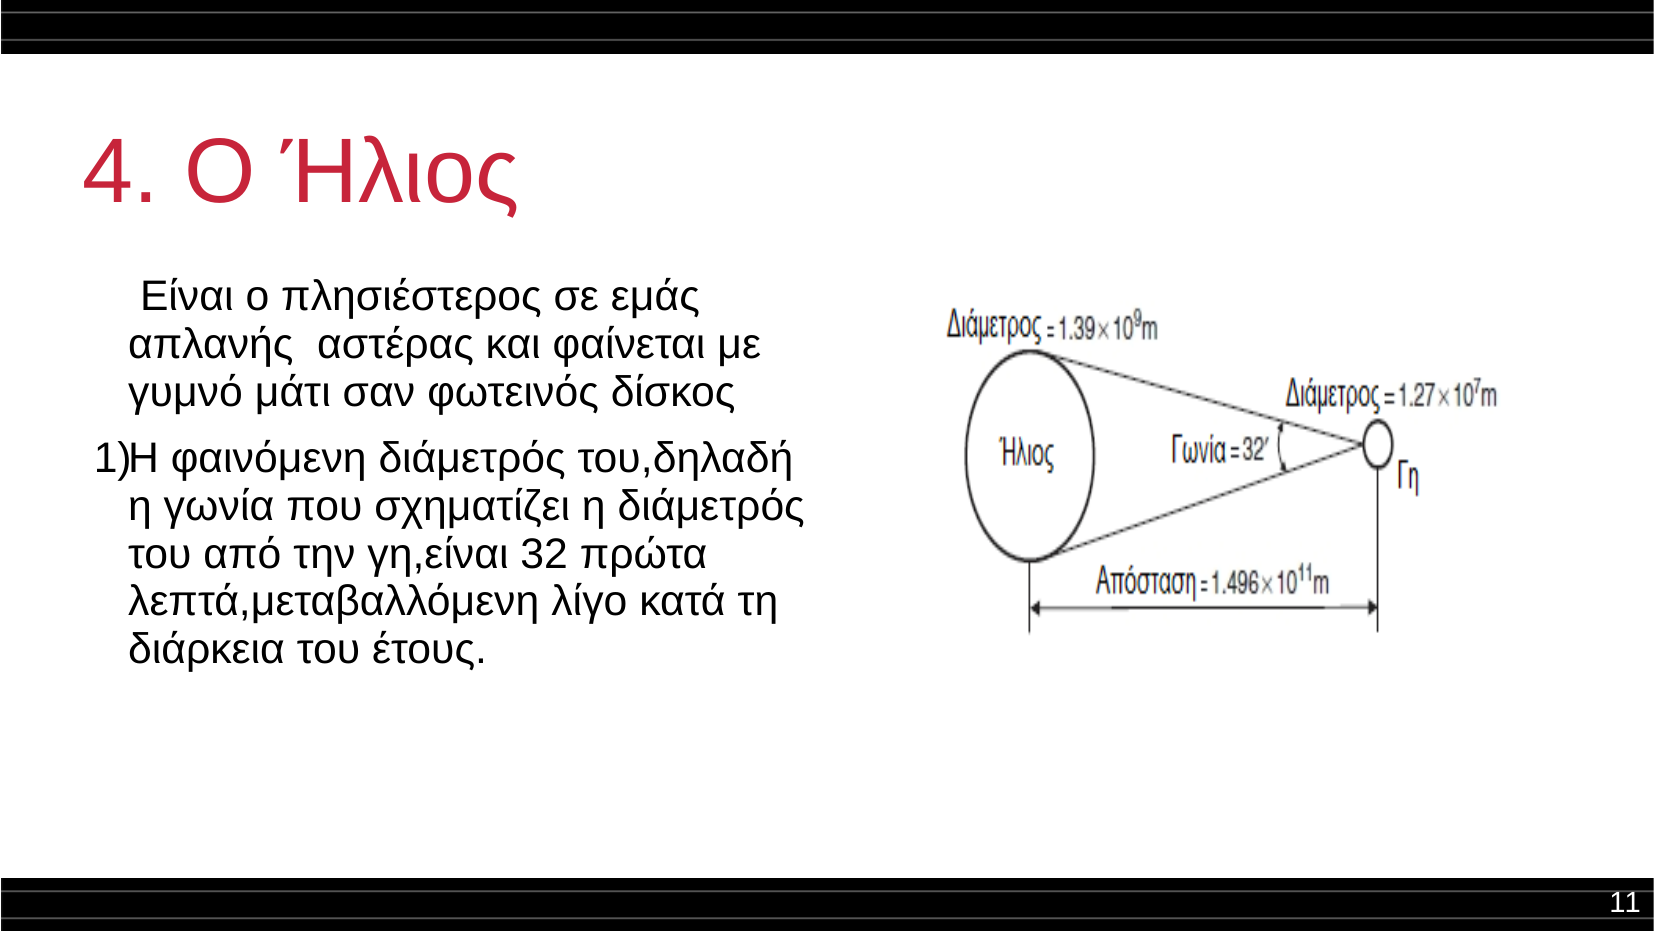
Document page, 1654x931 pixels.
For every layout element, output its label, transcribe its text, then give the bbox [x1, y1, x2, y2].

picture [941, 299, 1501, 638]
title 4. O Ήλιος [82, 92, 1571, 249]
picture [1, 0, 1654, 54]
list Είναι ο πλησιέστερος σε εμάς απλανής αστέρας και φαίνεται με γυμνό μάτι σαν φωτεινός δίσκος Η φαινόμενη διάμετρός του,δηλαδή η γωνία που σχηματίζει η διάμετρός του από την γη,είναι 32 πρώτα λεπτά,μεταβαλλόμενη λίγο κατά τη διάρκεια του έτους. [82, 271, 809, 713]
picture [1, 878, 1654, 931]
